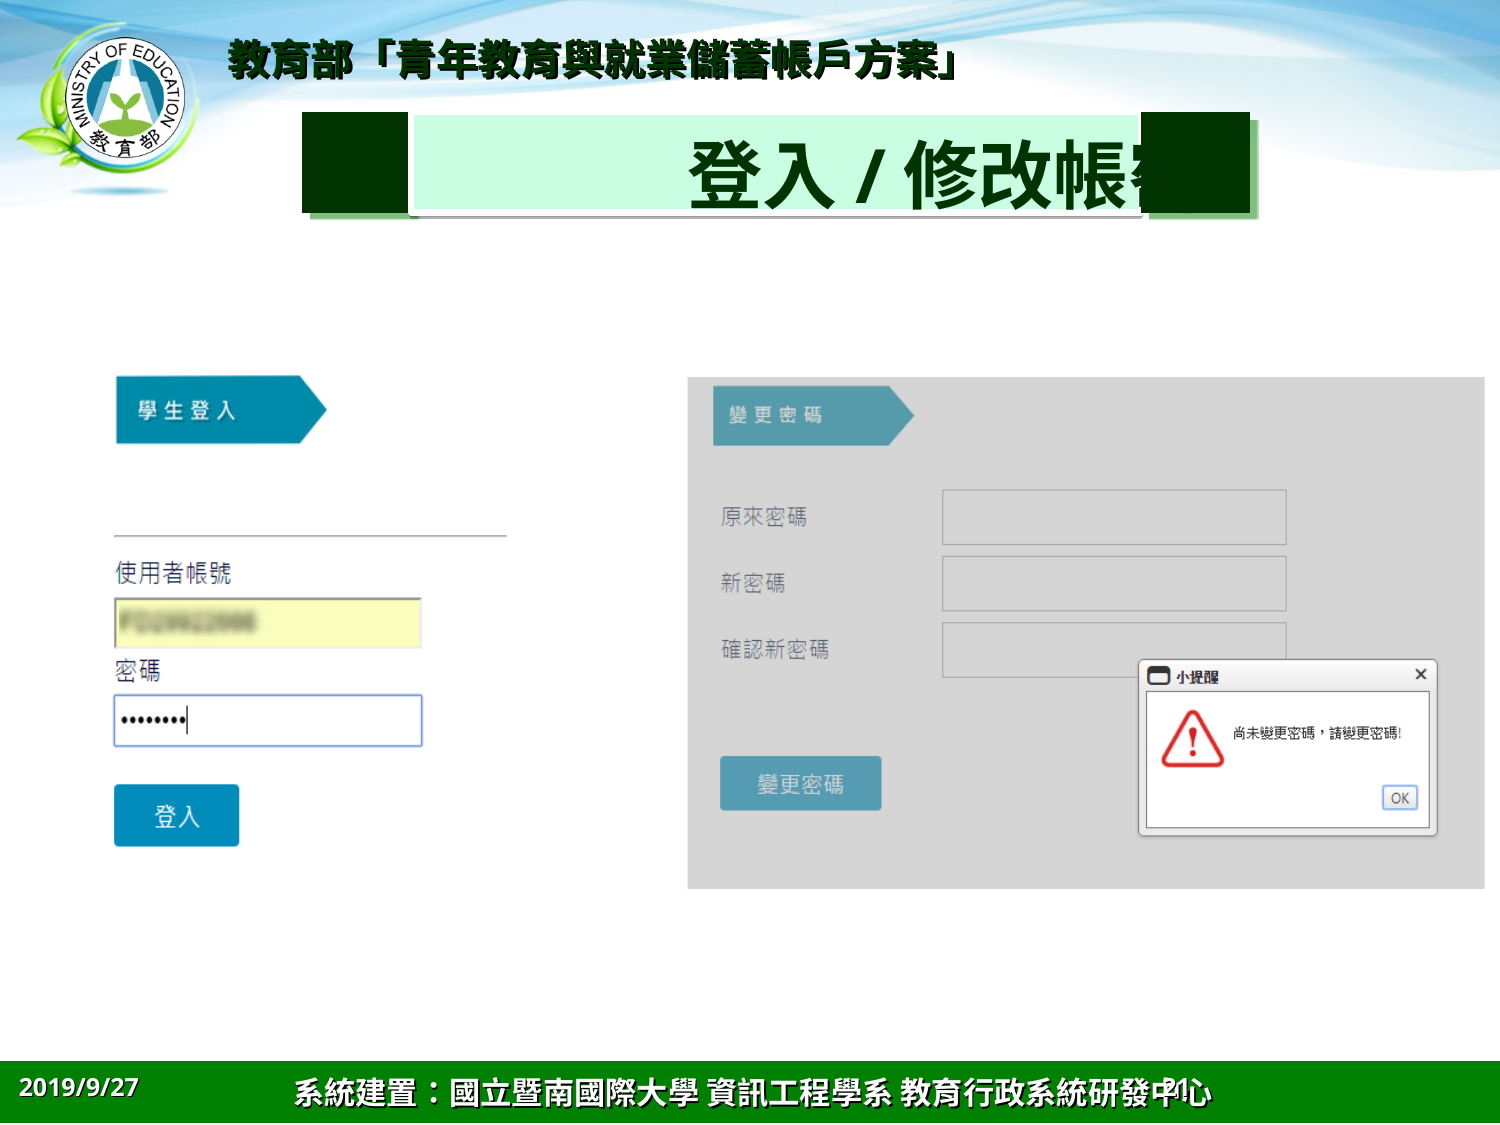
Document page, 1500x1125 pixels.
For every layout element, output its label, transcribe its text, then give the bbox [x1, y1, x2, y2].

text_box 21 [1147, 1063, 1498, 1117]
text_box 2019/9/27 [3, 1063, 354, 1117]
text_box 登入/修改帳密 [411, 112, 1141, 213]
picture [97, 358, 507, 866]
text_box [302, 112, 411, 213]
picture [687, 377, 1485, 889]
text_box [1141, 112, 1250, 213]
